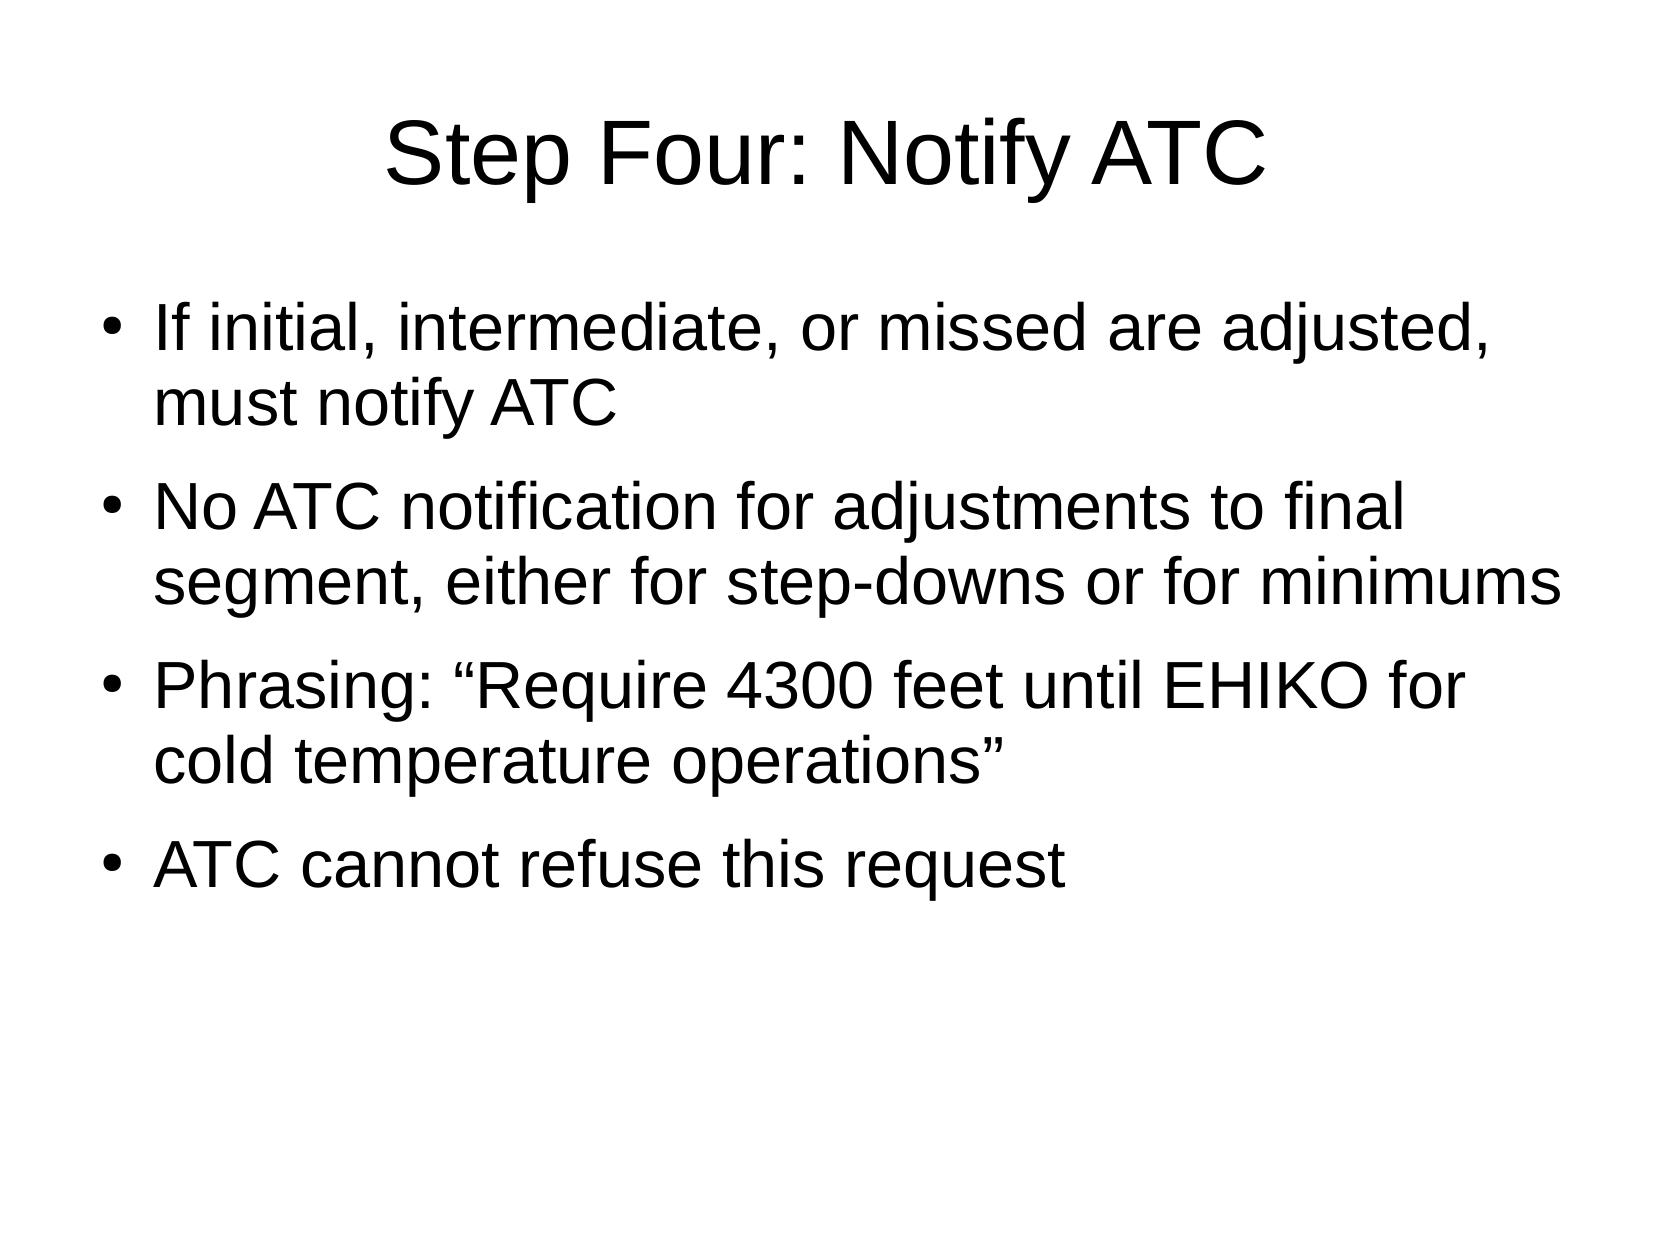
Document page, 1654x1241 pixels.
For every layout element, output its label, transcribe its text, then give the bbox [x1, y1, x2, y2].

list If initial, intermediate, or missed are adjusted, must notify ATC No ATC notification for adjustments to final segment, either for step-downs or for minimums Phrasing: “Require 4300 feet until EHIKO for cold temperature operations” ATC cannot refuse this request [82, 290, 1571, 1010]
title Step Four: Notify ATC [82, 49, 1571, 257]
